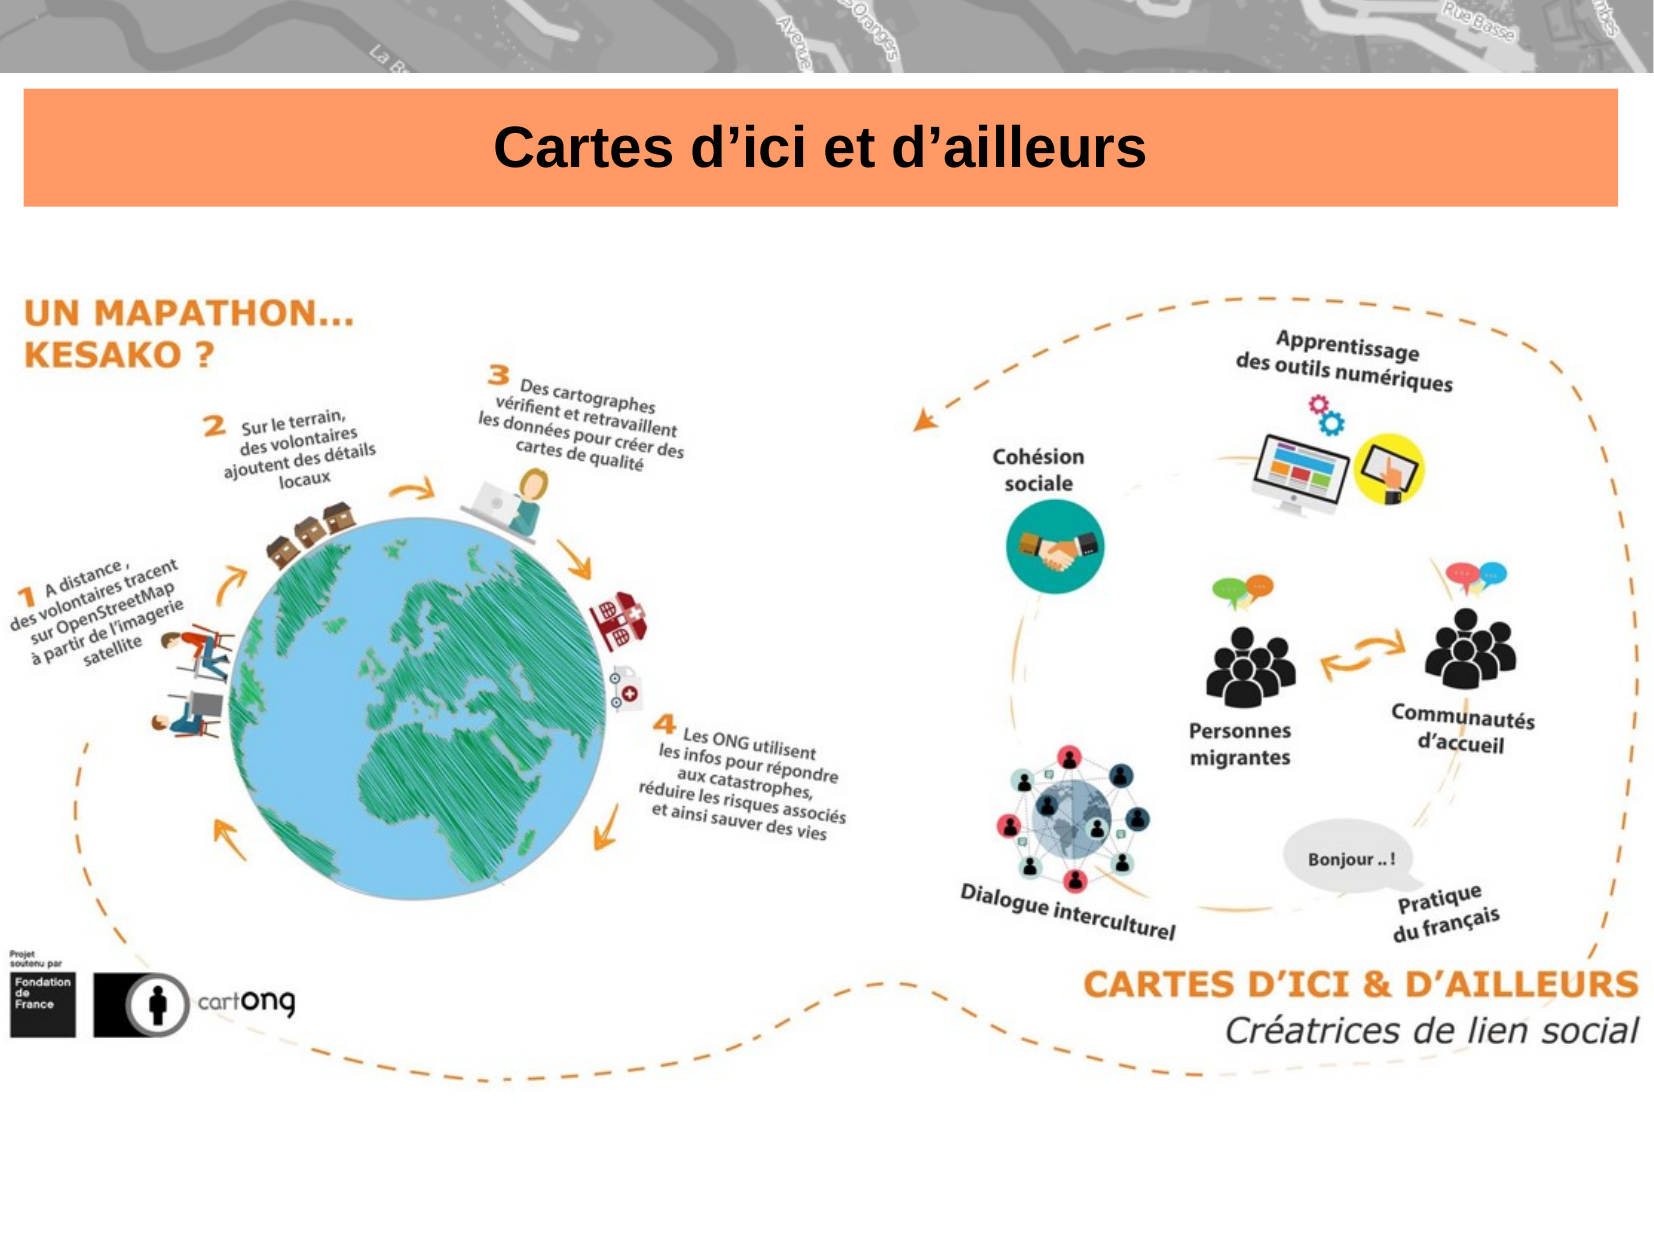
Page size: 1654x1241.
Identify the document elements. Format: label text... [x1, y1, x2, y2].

table_header [826, 12, 1240, 77]
text_box Cartes d’ici et d’ailleurs [23, 88, 1619, 207]
picture [0, 295, 1654, 1093]
table_header [0, 12, 413, 77]
table_header [413, 12, 826, 77]
table_header [1240, 12, 1653, 77]
picture [0, 0, 1654, 73]
